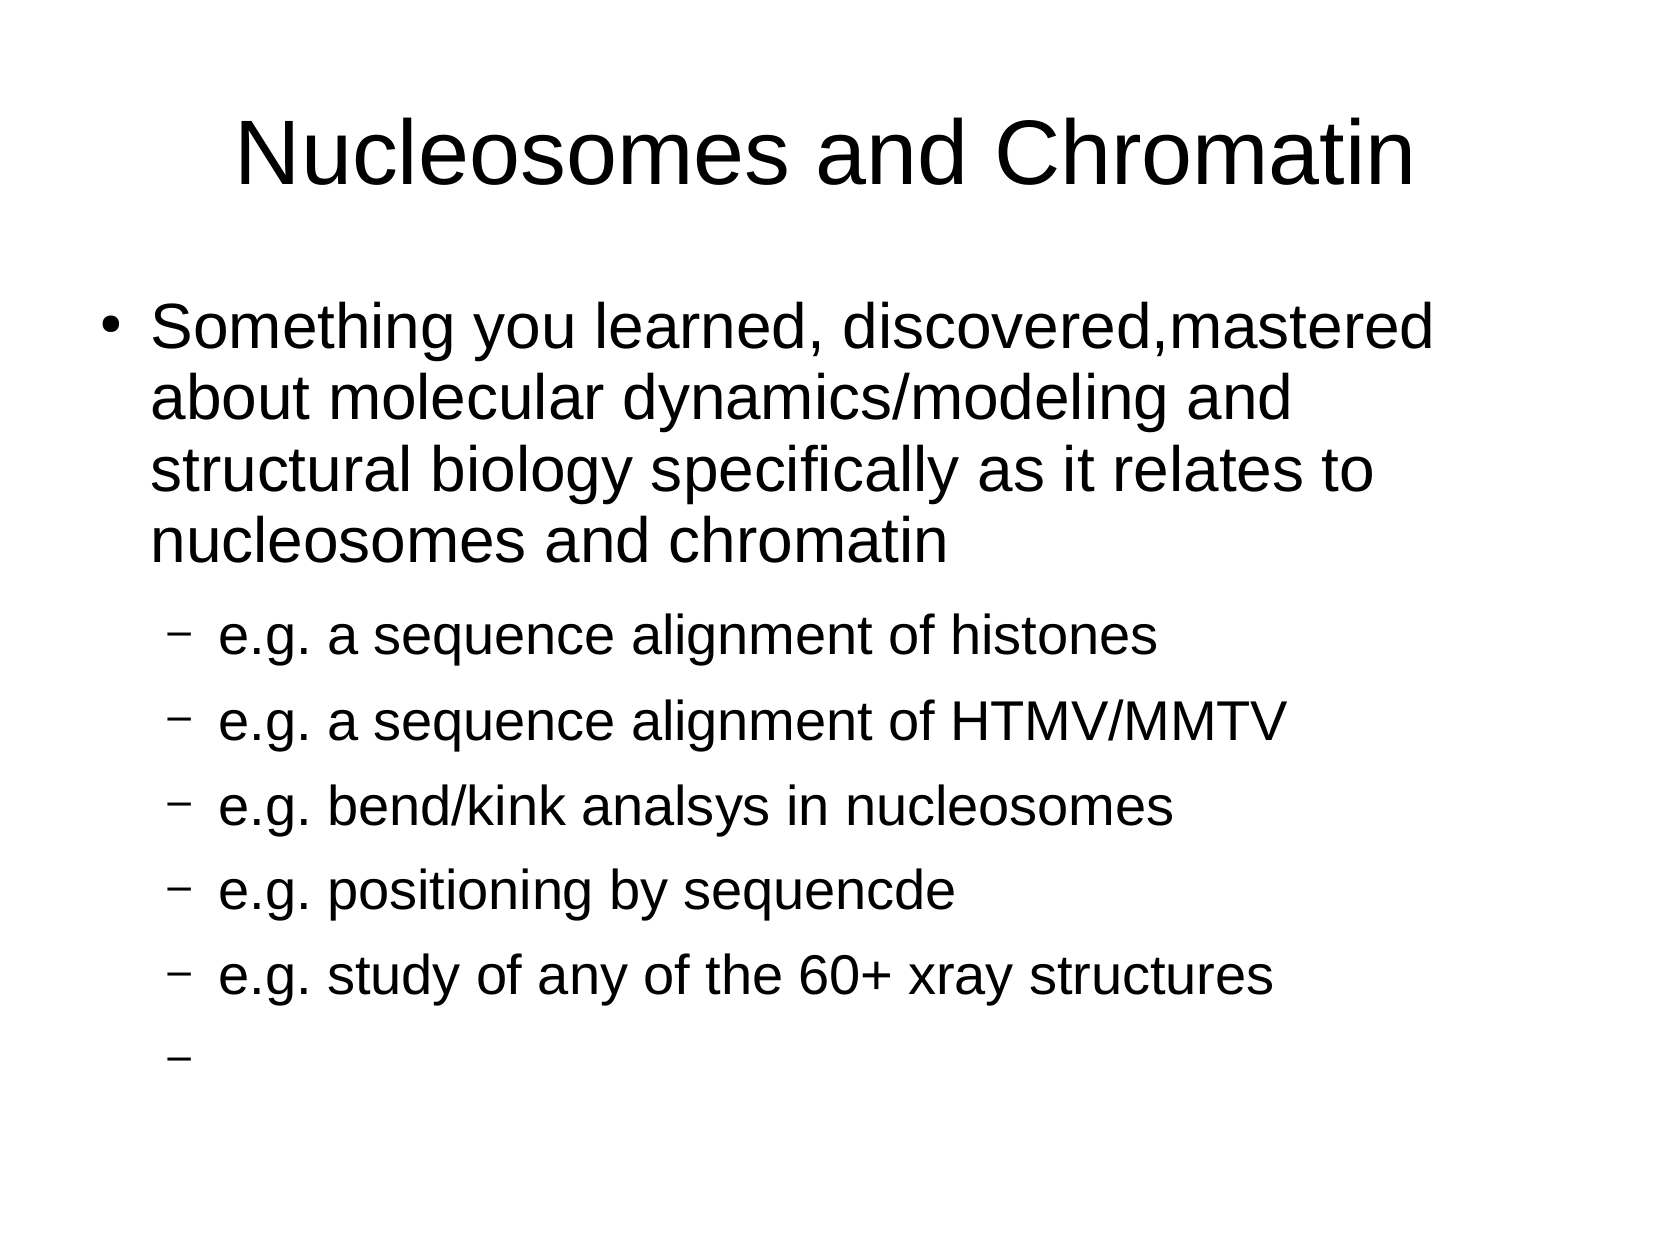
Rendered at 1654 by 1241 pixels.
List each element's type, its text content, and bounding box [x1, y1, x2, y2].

title Nucleosomes and Chromatin [82, 49, 1571, 257]
list Something you learned, discovered,mastered about molecular dynamics/modeling and structural biology specifically as it relates to nucleosomes and chromatin e.g. a sequence alignment of histones e.g. a sequence alignment of HTMV/MMTV e.g. bend/kink analsys in nucleosomes e.g. positioning by sequencde e.g. study of any of the 60+ xray structures [82, 290, 1571, 1010]
